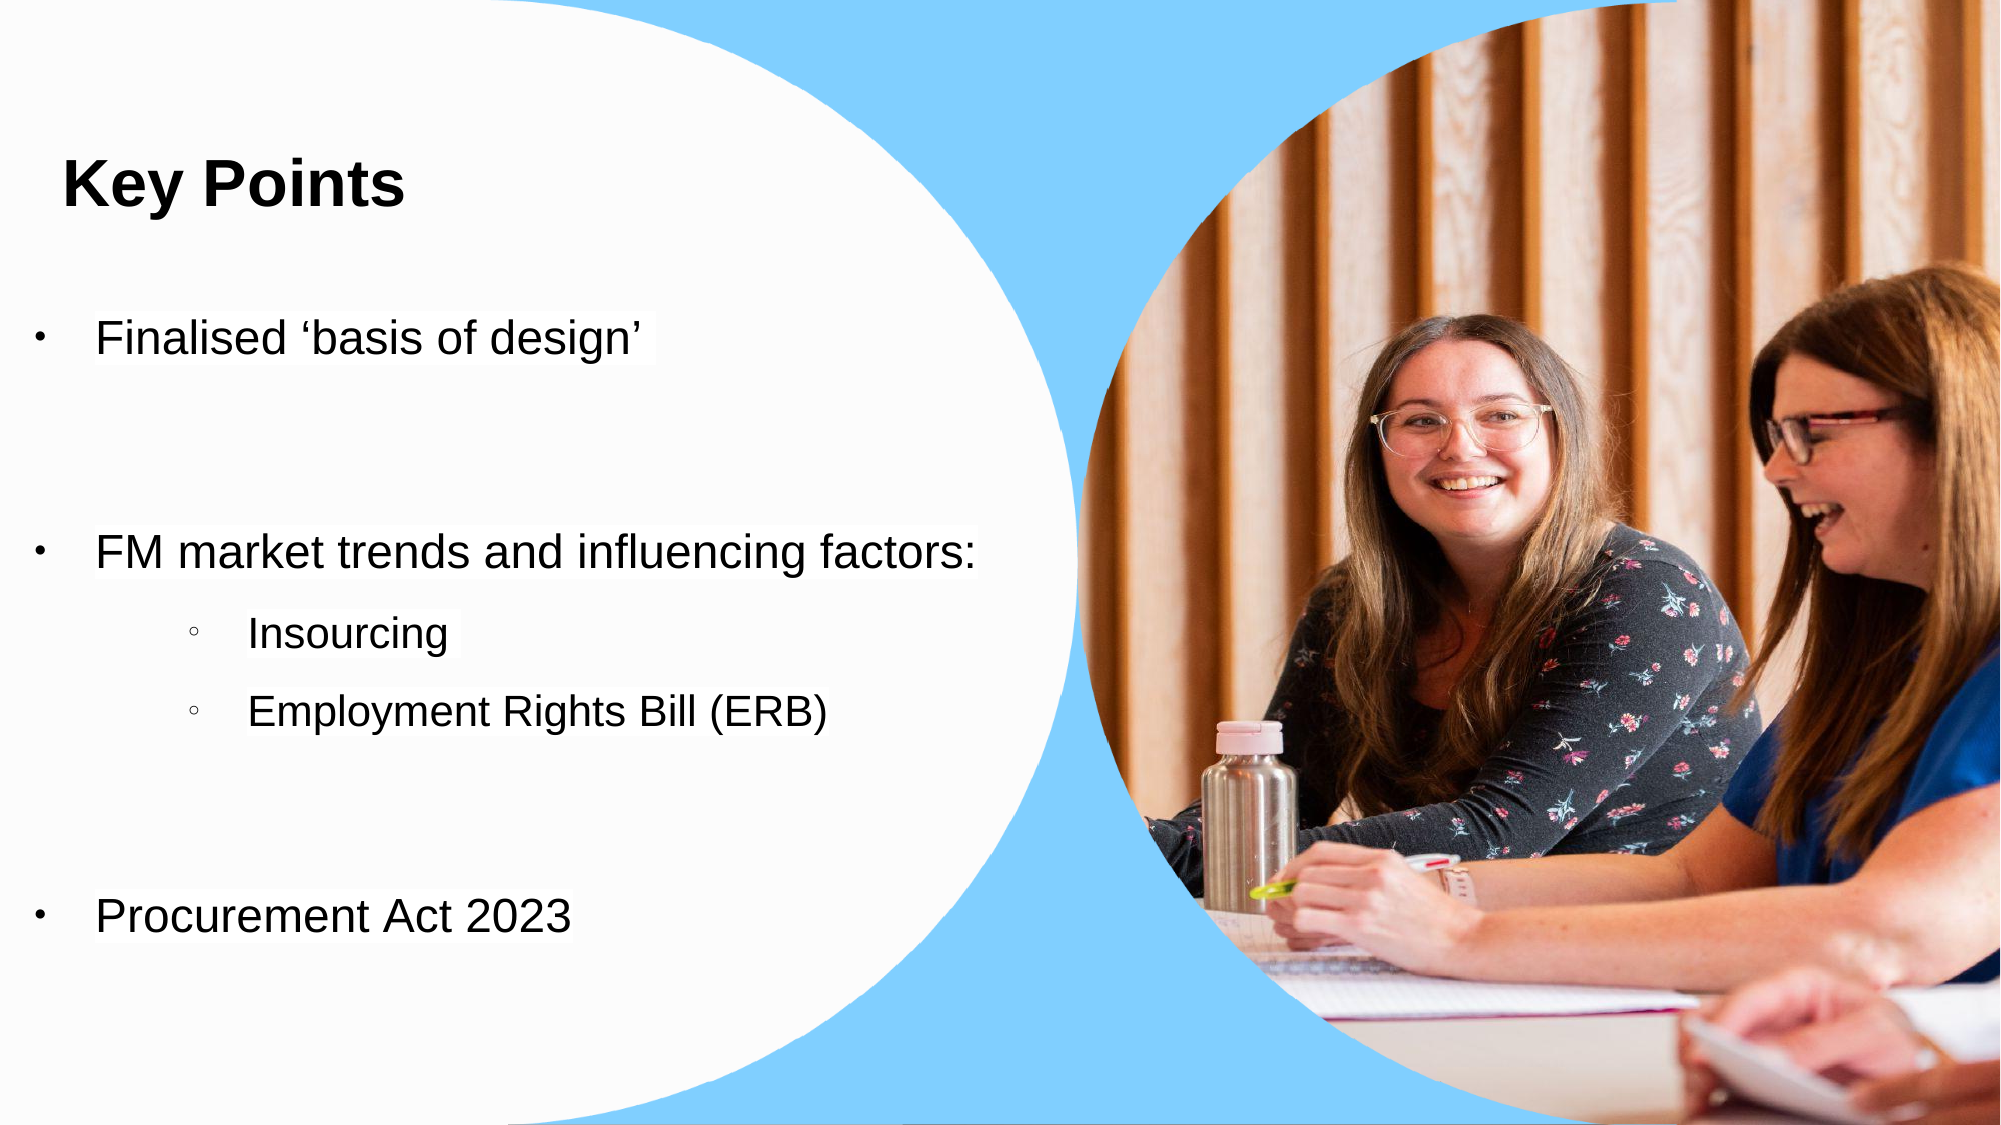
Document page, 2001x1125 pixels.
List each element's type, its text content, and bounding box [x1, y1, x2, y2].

title Key Points [62, 139, 864, 279]
title Finalised ‘basis of design’ FM market trends and influencing factors: Insourcing Employment Rights Bill (ERB) Procurement Act 2023 [6, 278, 1021, 889]
